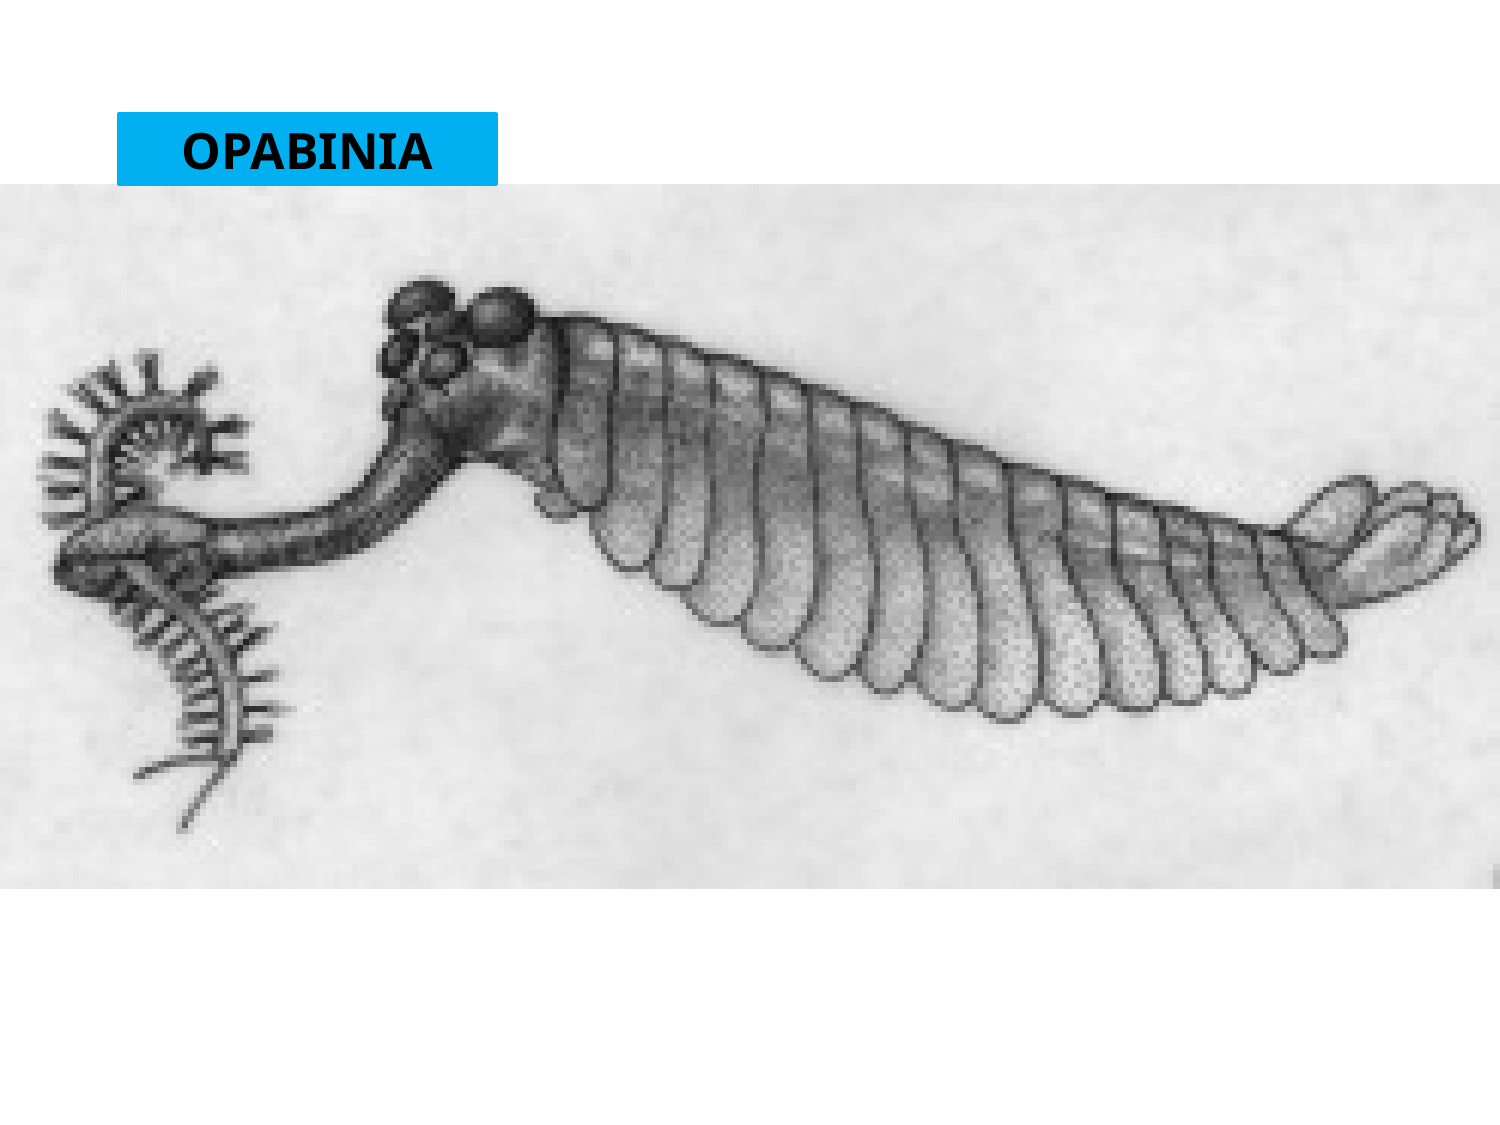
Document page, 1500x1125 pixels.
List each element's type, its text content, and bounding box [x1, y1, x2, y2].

text_box OPABINIA [118, 113, 497, 185]
picture [0, 184, 1500, 889]
